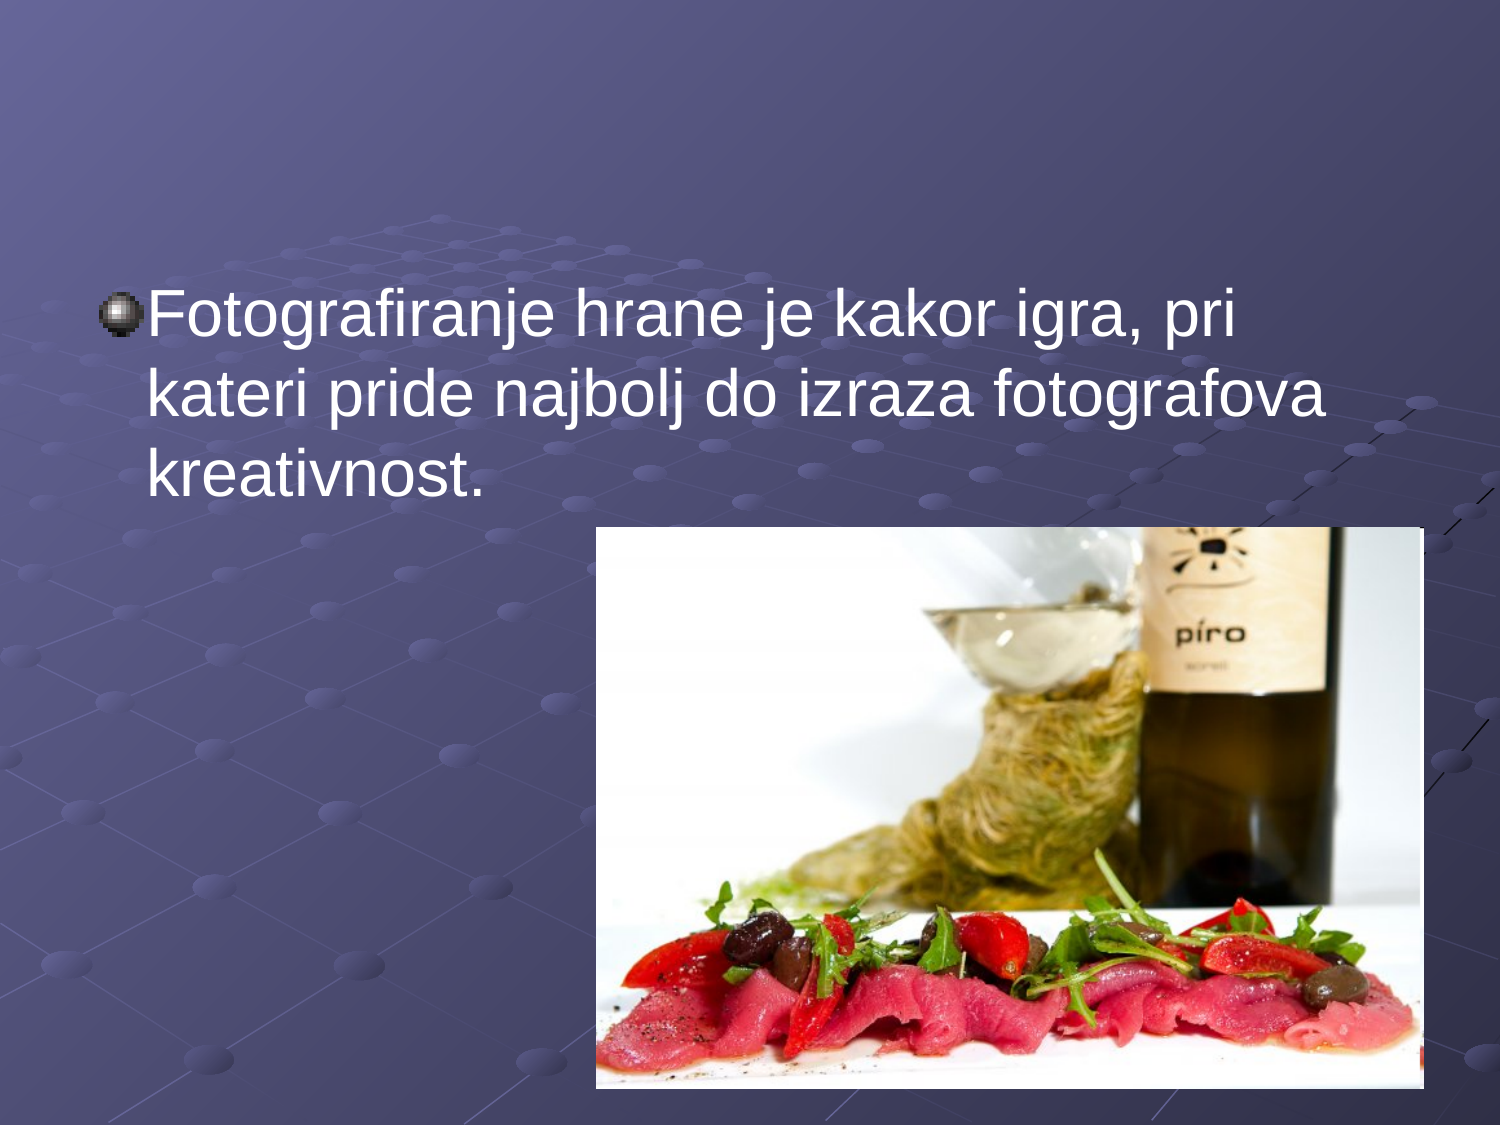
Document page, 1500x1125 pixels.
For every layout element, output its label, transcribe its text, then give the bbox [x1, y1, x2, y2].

list Fotografiranje hrane je kakor igra, pri kateri pride najbolj do izraza fotografova kreativnost. [75, 262, 1425, 1007]
picture [596, 527, 1424, 1089]
